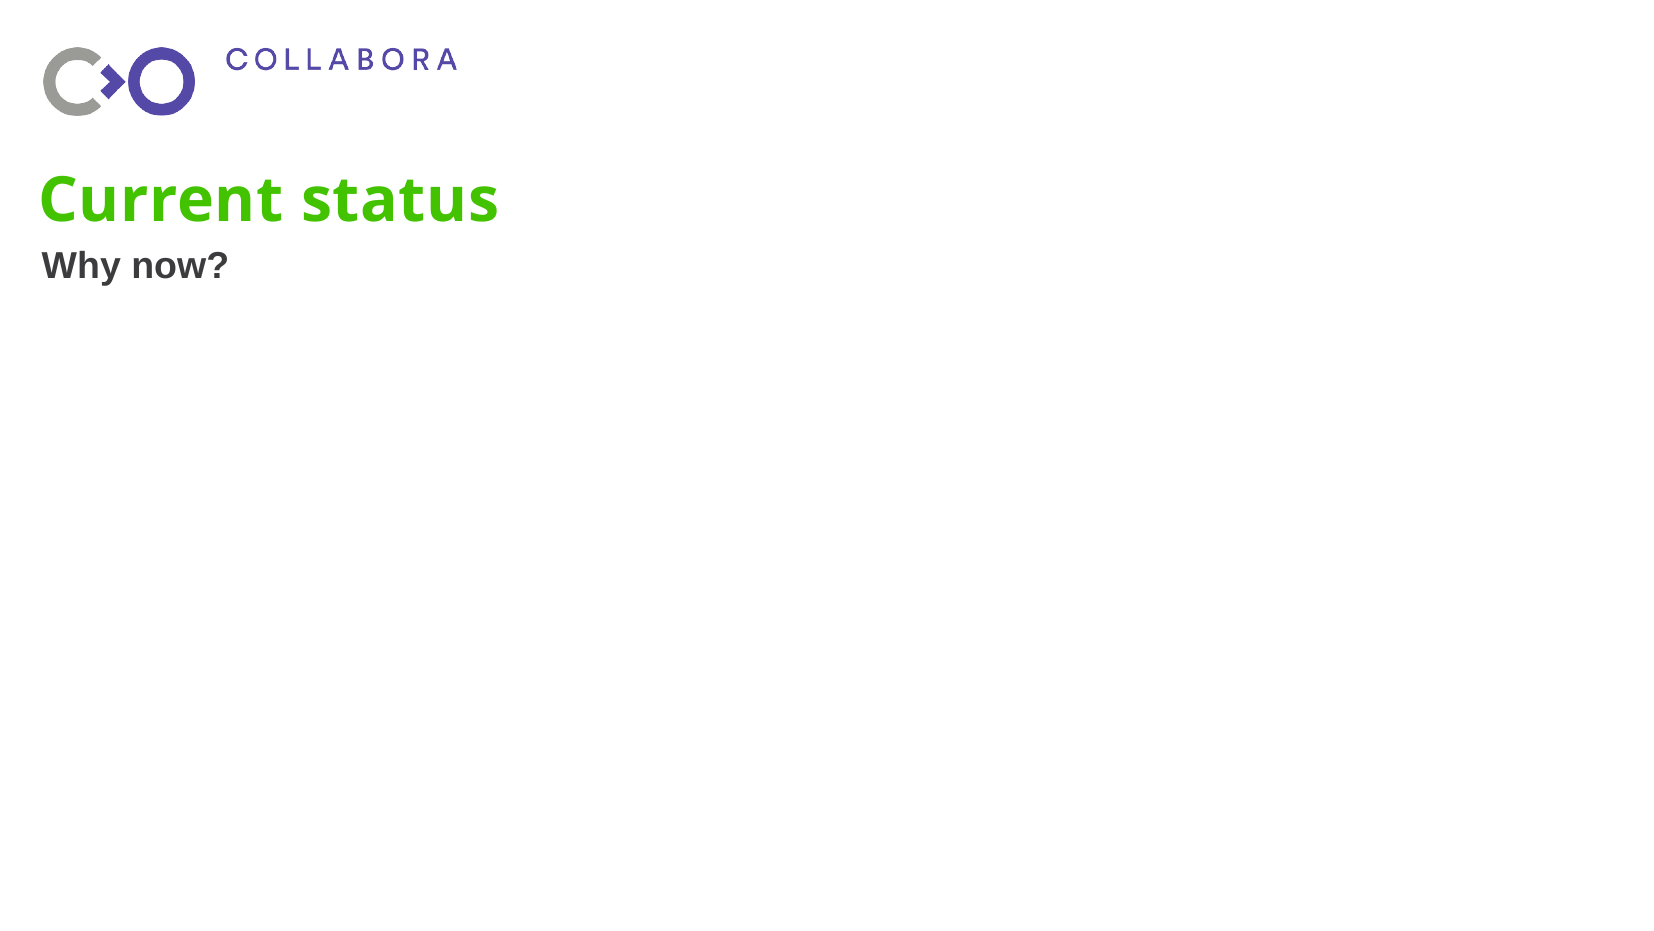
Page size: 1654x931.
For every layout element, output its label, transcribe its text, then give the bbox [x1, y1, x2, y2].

text_box Why now? [41, 240, 1614, 290]
picture [43, 47, 457, 116]
title Current status [38, 159, 1614, 216]
